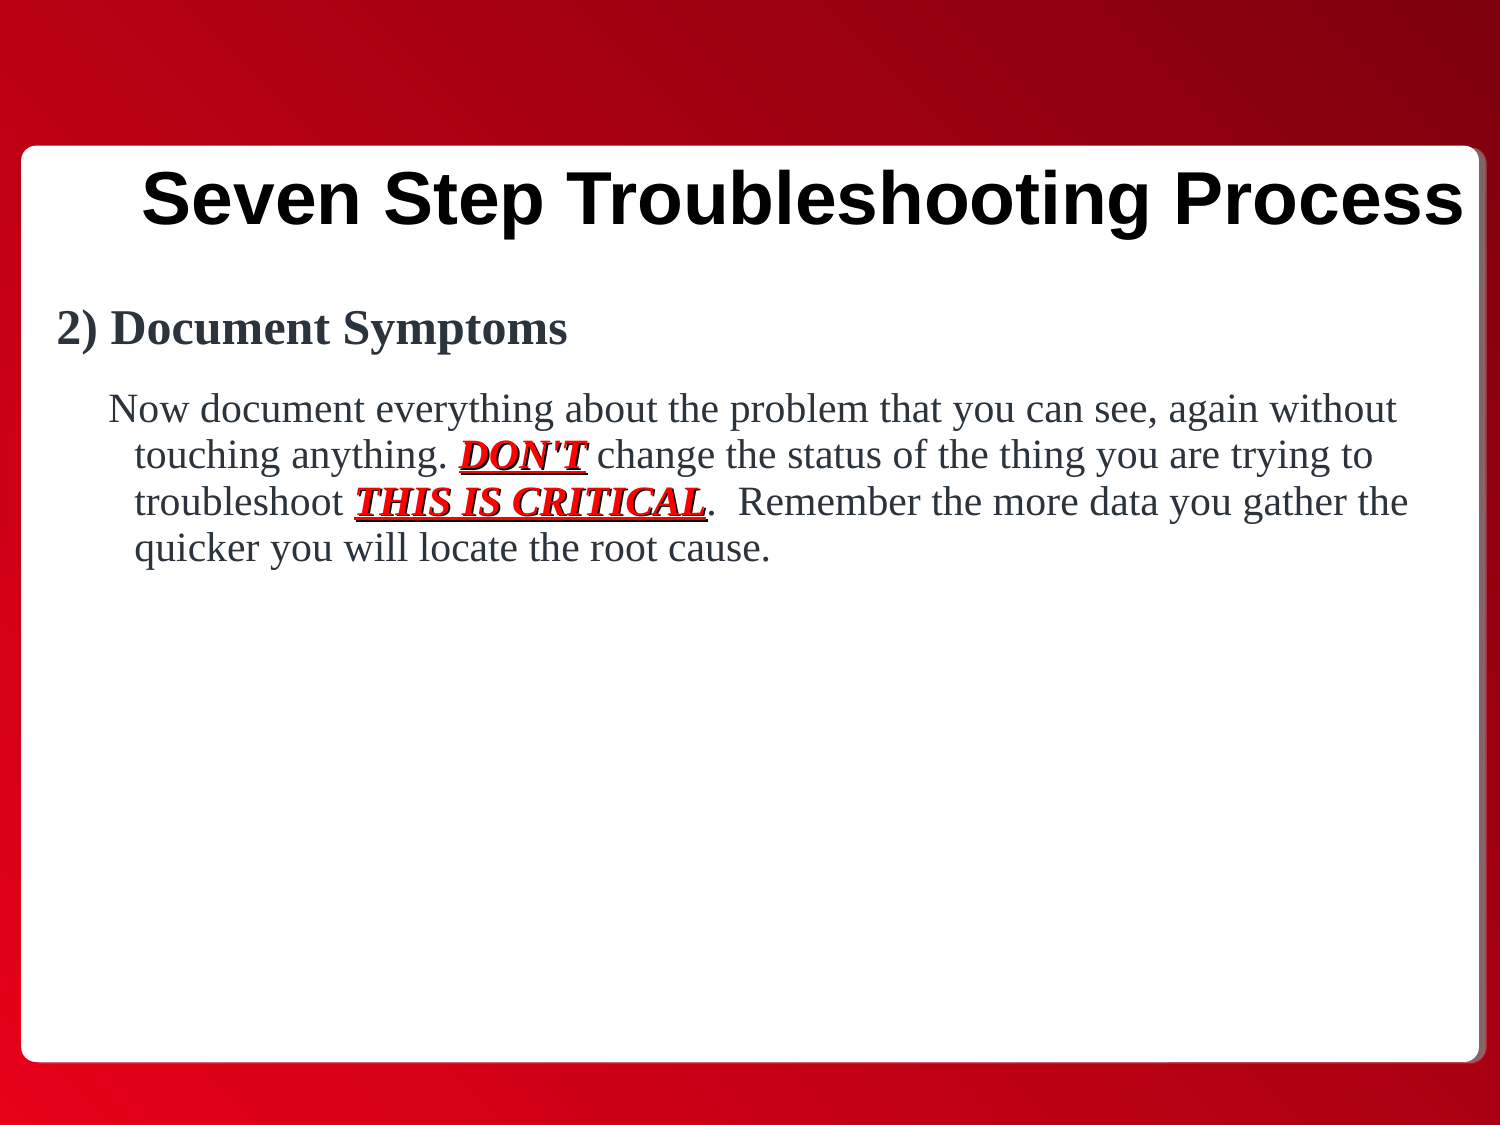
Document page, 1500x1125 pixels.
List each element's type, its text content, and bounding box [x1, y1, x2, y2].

title Seven Step Troubleshooting Process [0, 162, 1500, 263]
list 2) Document Symptoms Now document everything about the problem that you can see, again without touching anything. DON'T change the status of the thing you are trying to troubleshoot THIS IS CRITICAL. Remember the more data you gather the quicker you will locate the root cause. [54, 299, 1426, 571]
